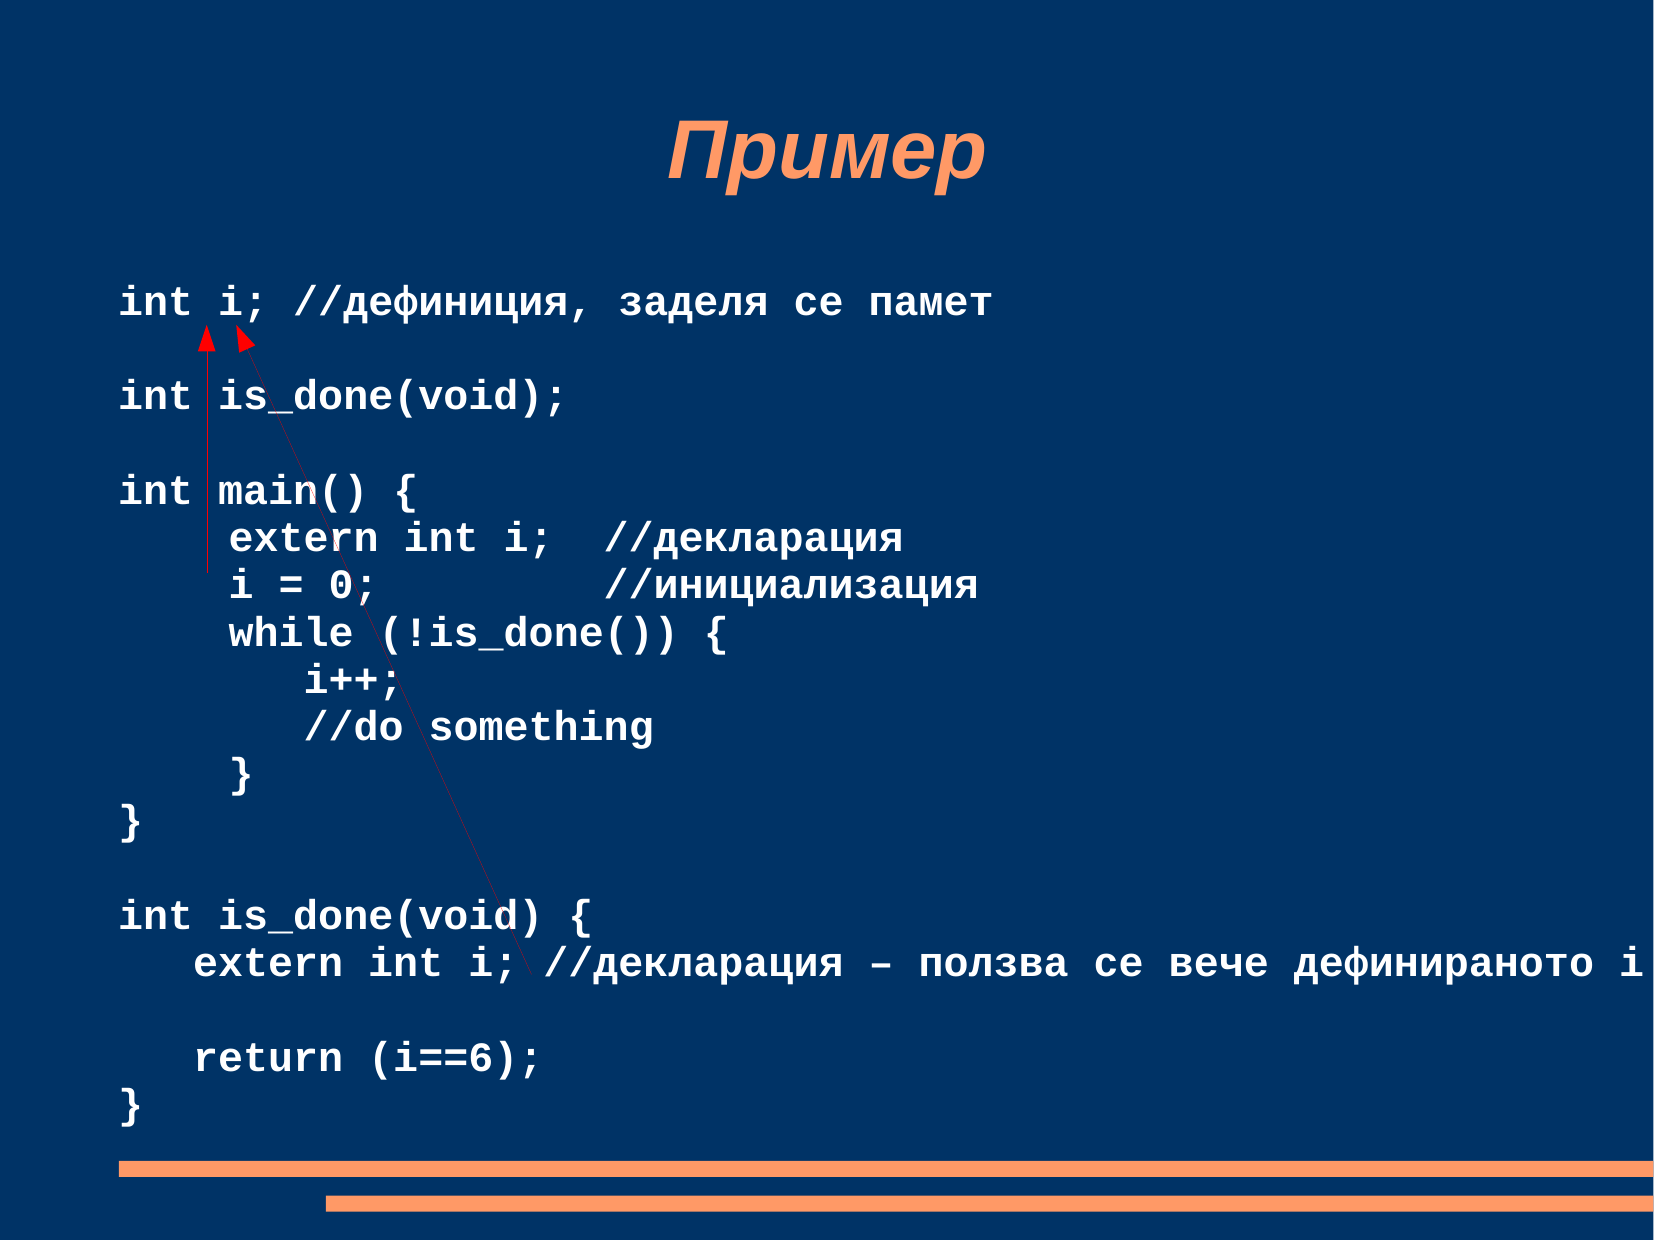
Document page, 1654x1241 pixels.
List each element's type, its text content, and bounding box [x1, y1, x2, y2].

text_box int i; //дефиниция, заделя се памет int is_done(void); int main() { extern int i; //декларация i = 0; //инициализация while (!is_done()) { i++; //do something } } int is_done(void) { extern int i; //декларация – ползва се вече дефинираното i return (i==6); } [118, 232, 1654, 1241]
title Пример [121, 53, 1534, 232]
